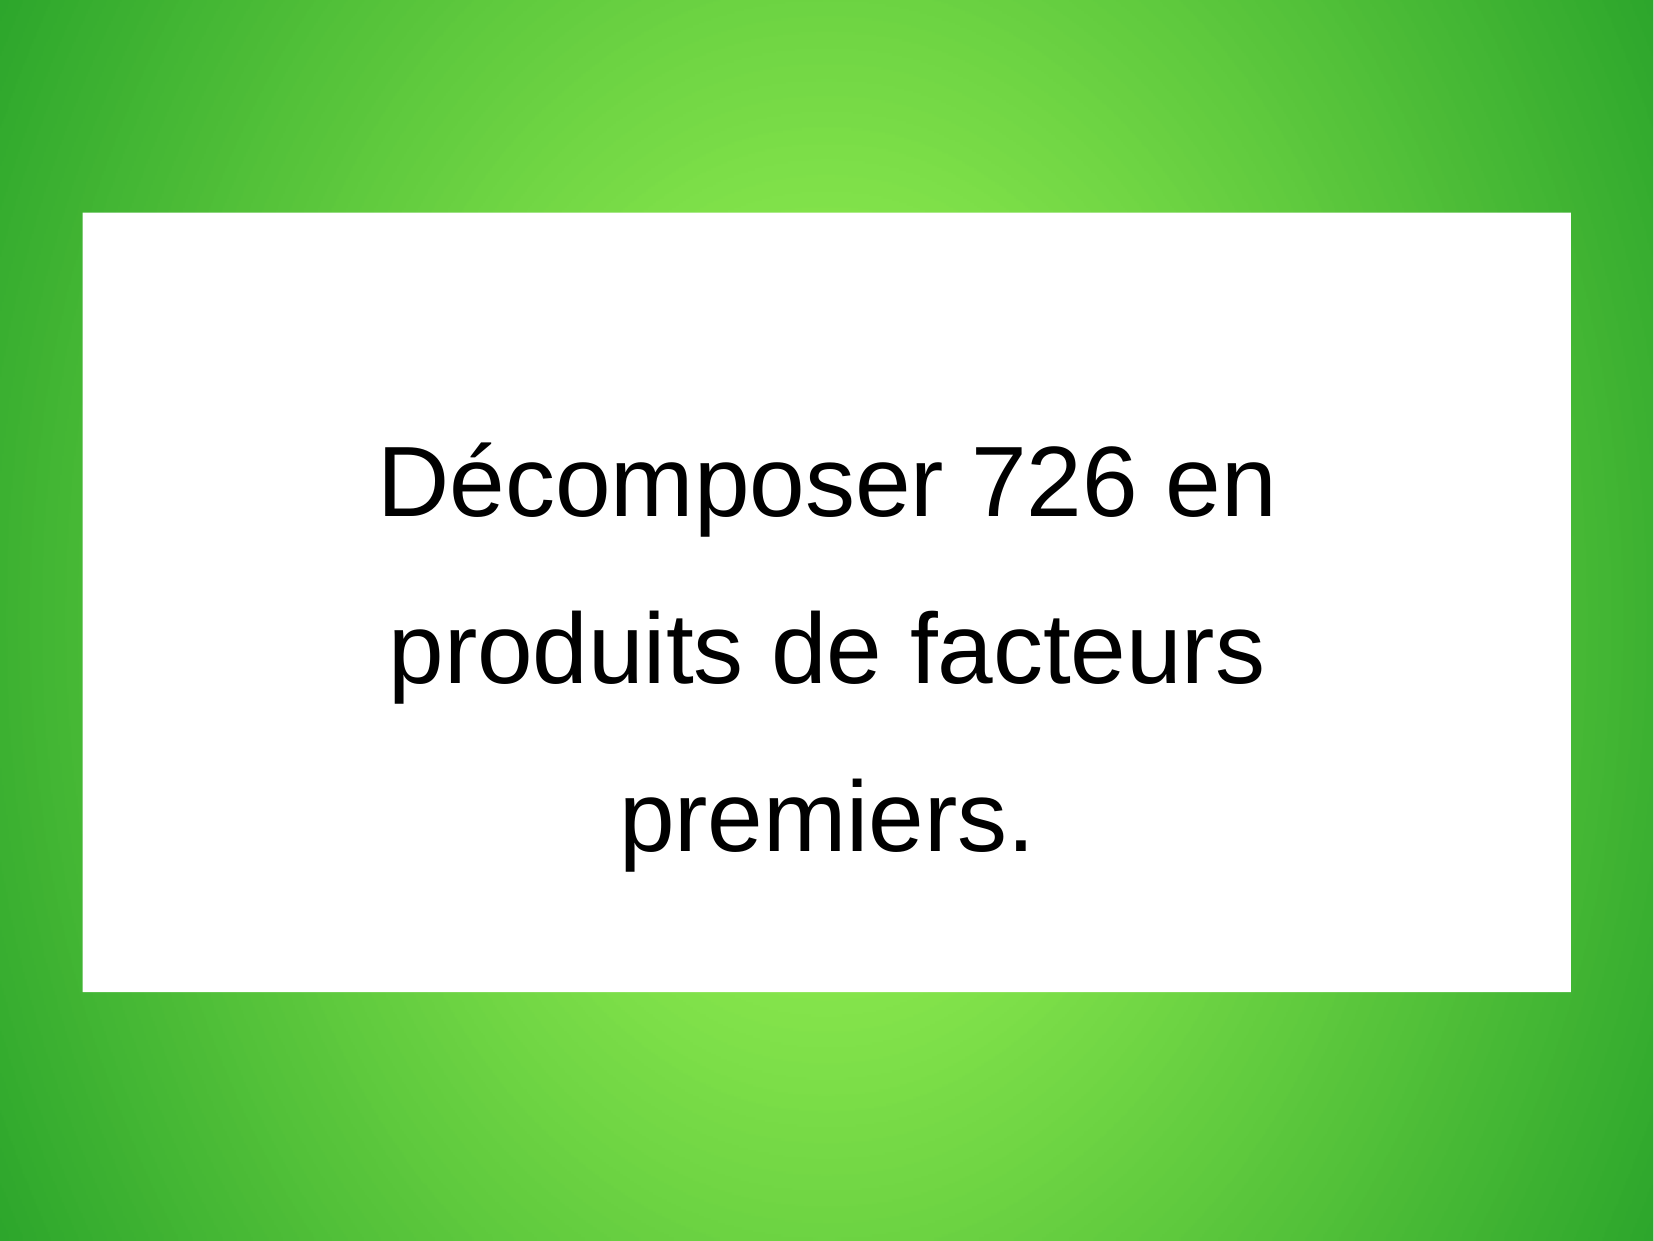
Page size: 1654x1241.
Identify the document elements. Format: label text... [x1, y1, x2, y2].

text_box Décomposer 726 en produits de facteurs premiers. [188, 397, 1466, 845]
subtitle [82, 212, 1571, 993]
picture [0, 0, 1654, 1241]
